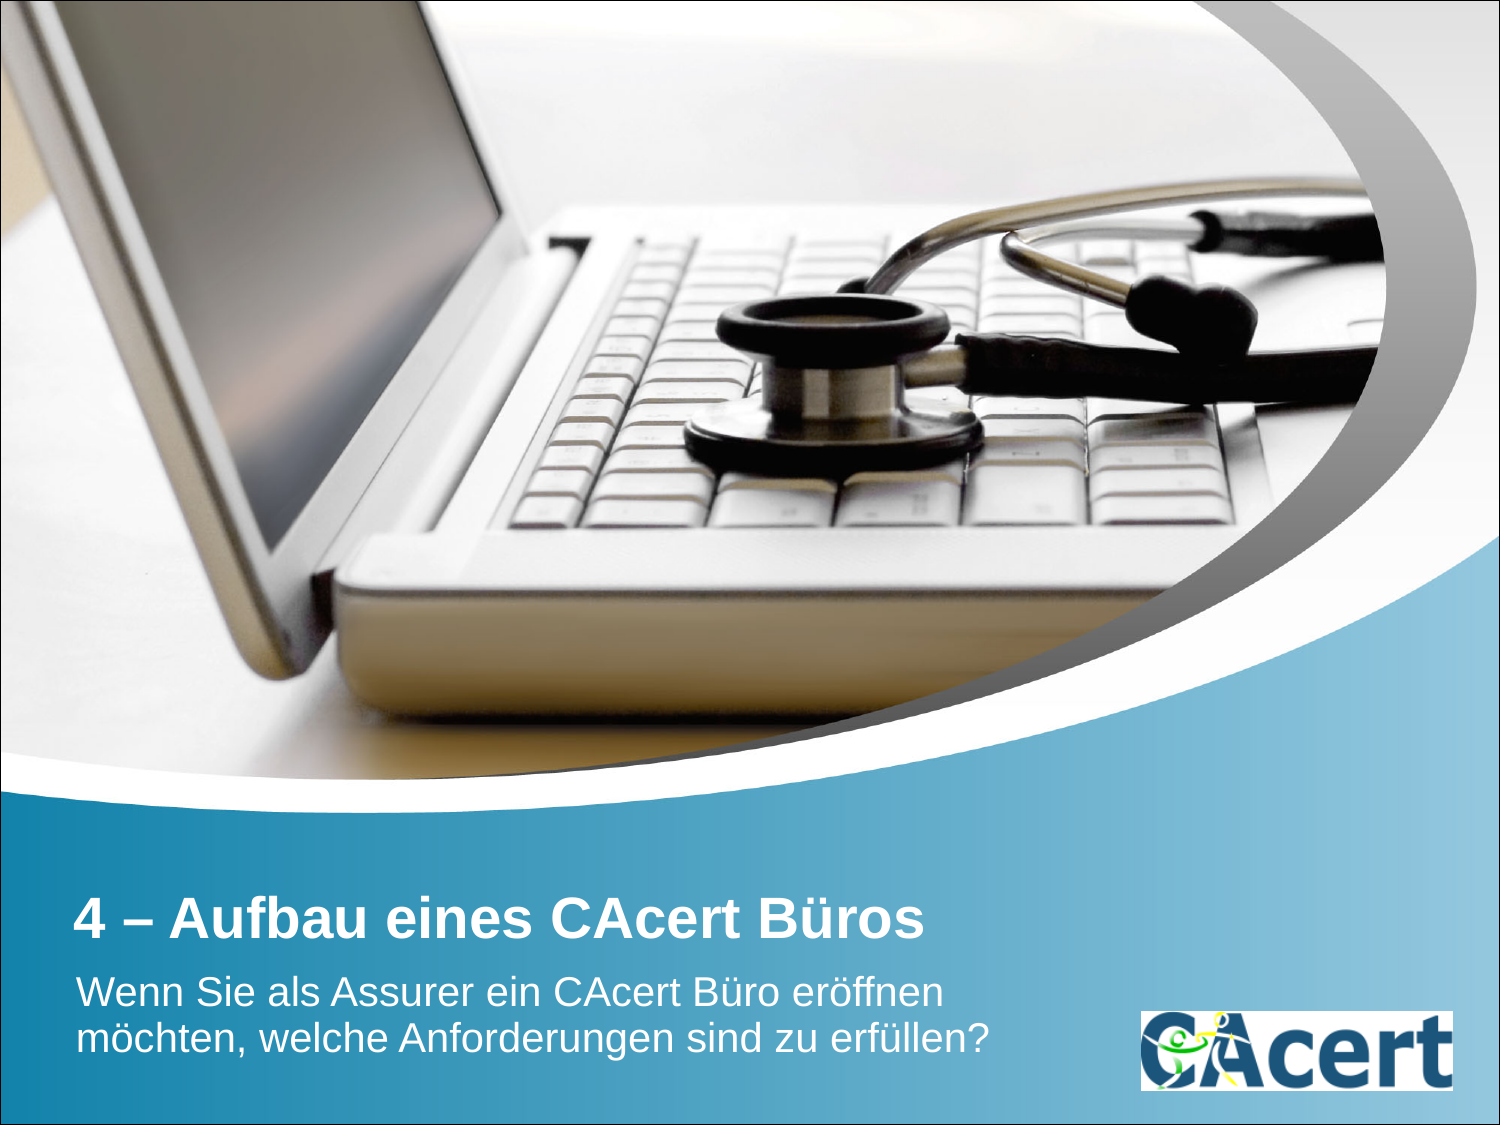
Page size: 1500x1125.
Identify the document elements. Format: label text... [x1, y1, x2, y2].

subtitle Wenn Sie als Assurer ein CAcert Büro eröffnen möchten, welche Anforderungen sind zu erfüllen? [29, 961, 1138, 1096]
title 4 – Aufbau eines CAcert Büros [58, 847, 1431, 959]
picture [1, 1, 1499, 1124]
